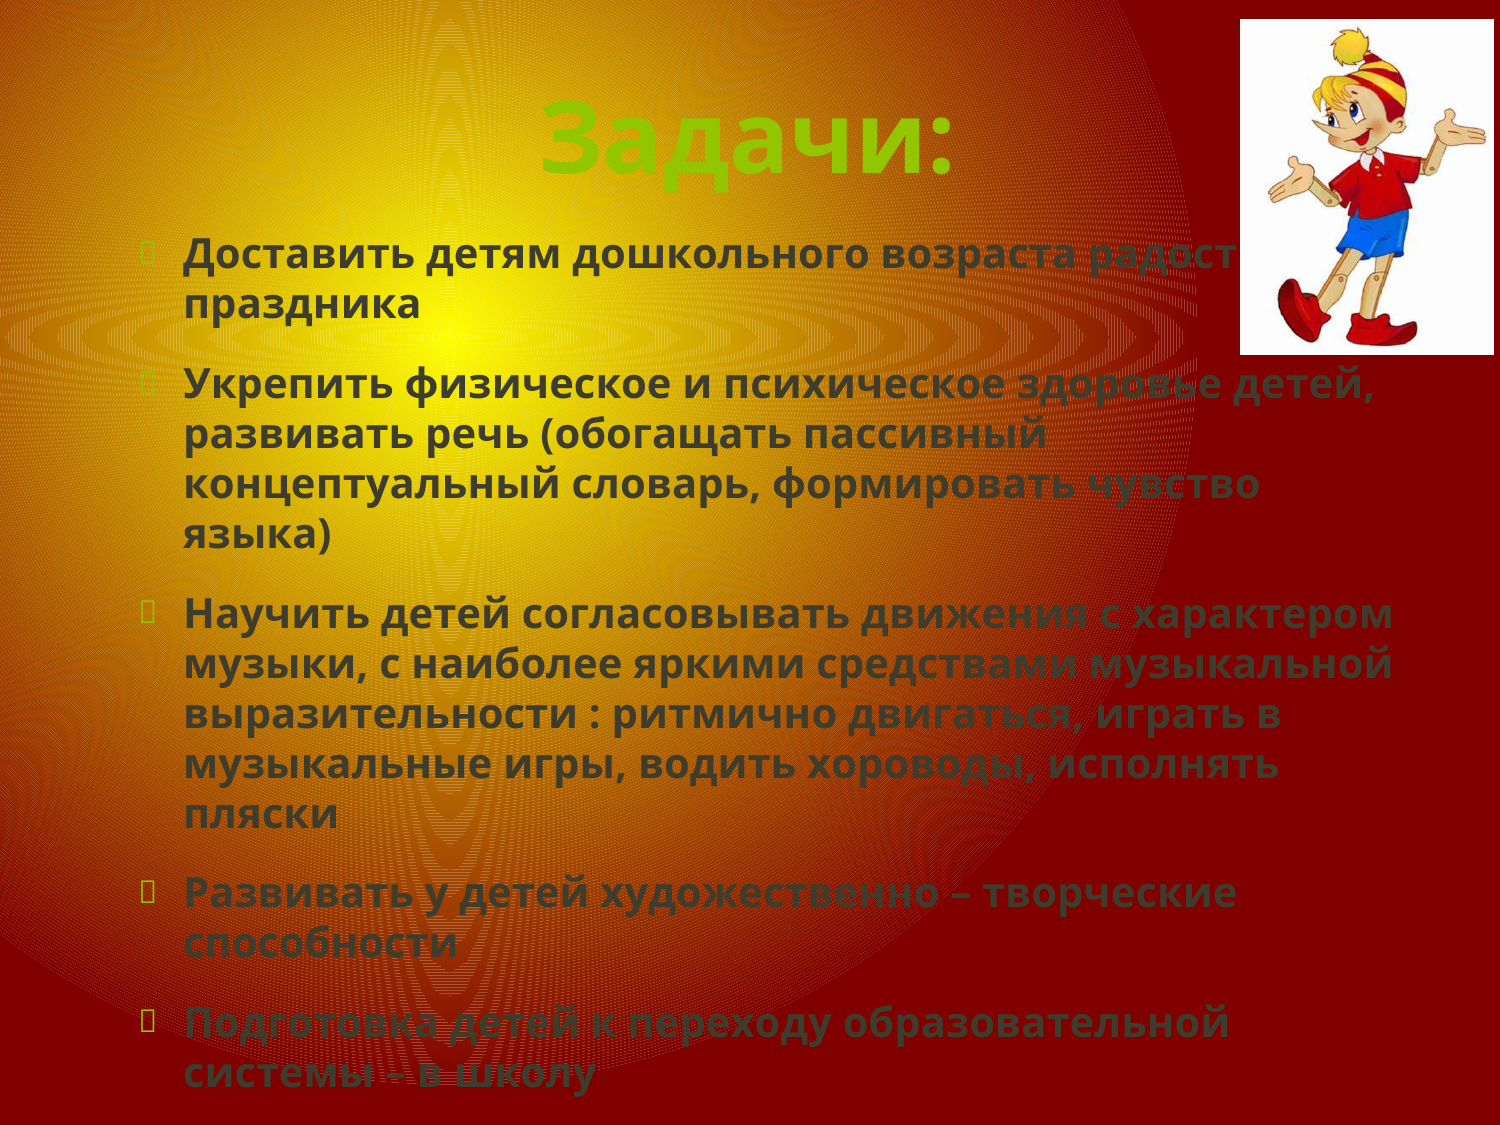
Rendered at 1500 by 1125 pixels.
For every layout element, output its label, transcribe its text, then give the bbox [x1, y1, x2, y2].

title Задачи: [171, 66, 1240, 185]
picture [1240, 19, 1494, 355]
list Доставить детям дошкольного возраста радость праздника Укрепить физическое и психическое здоровье детей, развивать речь (обогащать пассивный концептуальный словарь, формировать чувство языка) Научить детей согласовывать движения с характером музыки, с наиболее яркими средствами музыкальной выразительности : ритмично двигаться, играть в музыкальные игры, водить хороводы, исполнять пляски Развивать у детей художественно – творческие способности Подготовка детей к переходу образовательной системы – в школу [112, 219, 1412, 1035]
